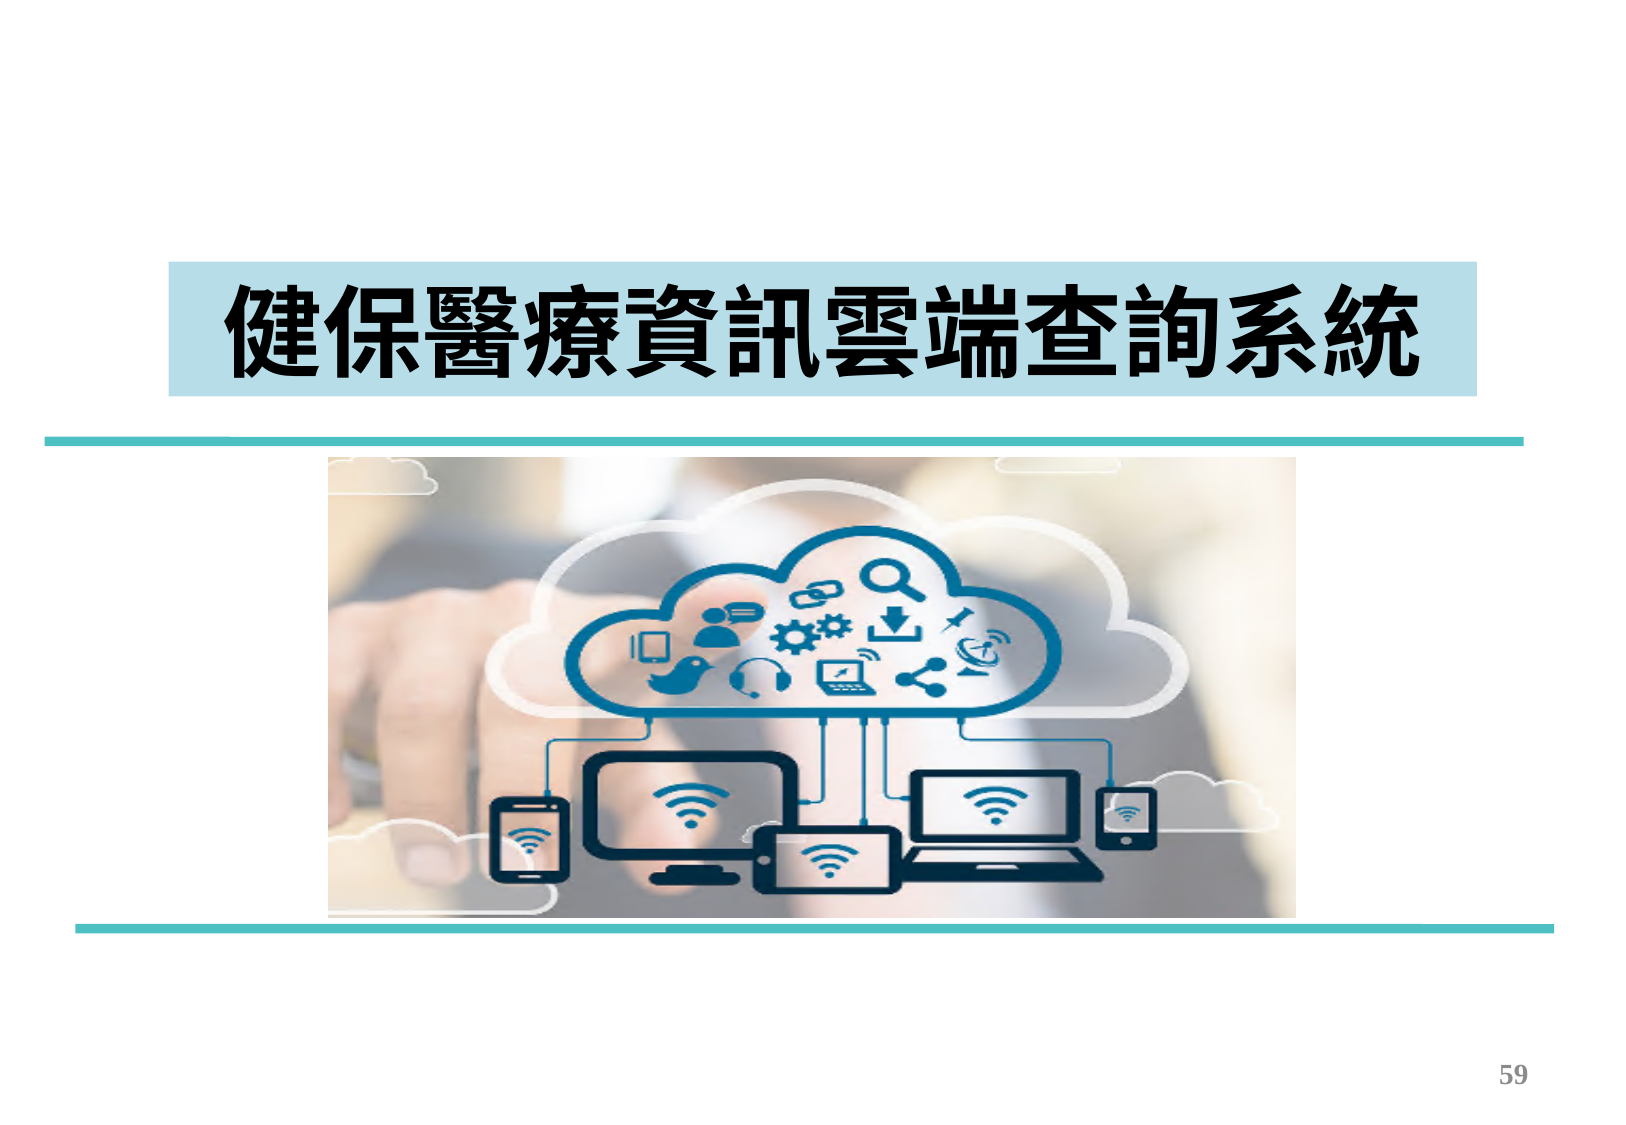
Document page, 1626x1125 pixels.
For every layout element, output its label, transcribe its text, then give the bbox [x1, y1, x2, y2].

text_box 健保醫療資訊雲端查詢系統 [168, 261, 1477, 397]
picture [328, 457, 1297, 919]
slide_number <編號> [1164, 1042, 1544, 1103]
